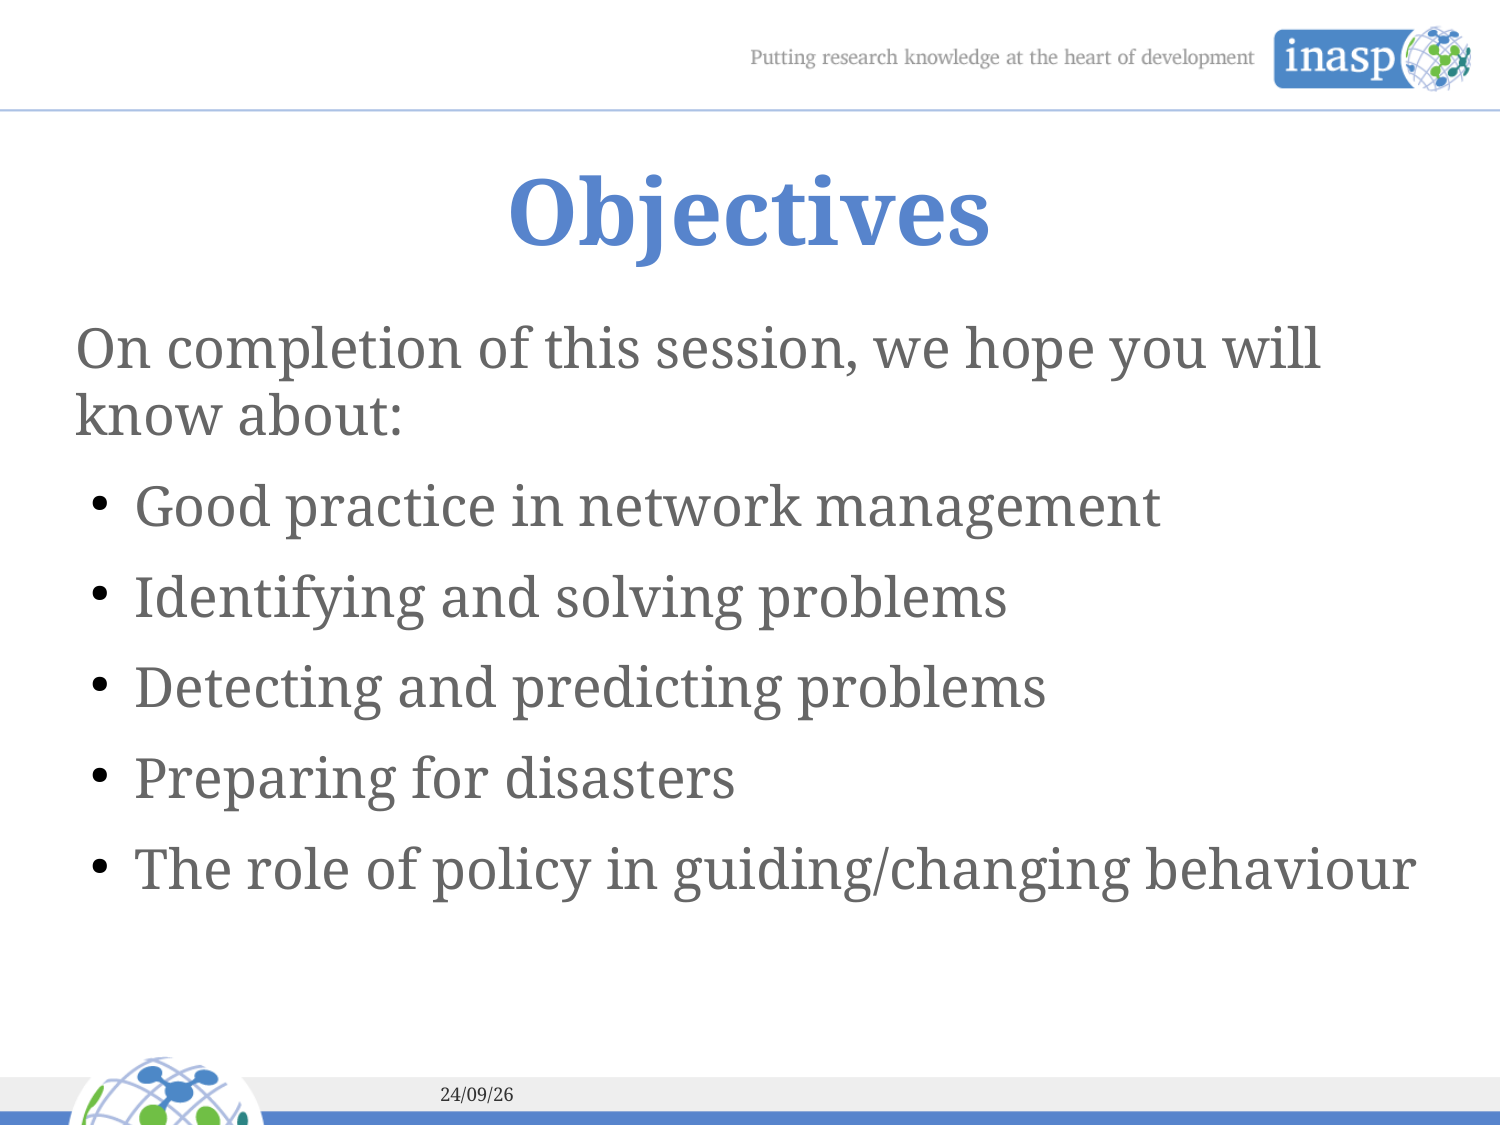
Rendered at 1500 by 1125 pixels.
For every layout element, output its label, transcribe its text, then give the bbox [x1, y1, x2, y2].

title Objectives [75, 129, 1426, 313]
list On completion of this session, we hope you will know about: Good practice in network management Identifying and solving problems Detecting and predicting problems Preparing for disasters The role of policy in guiding/changing behaviour [75, 313, 1426, 967]
picture [0, 0, 1500, 1125]
